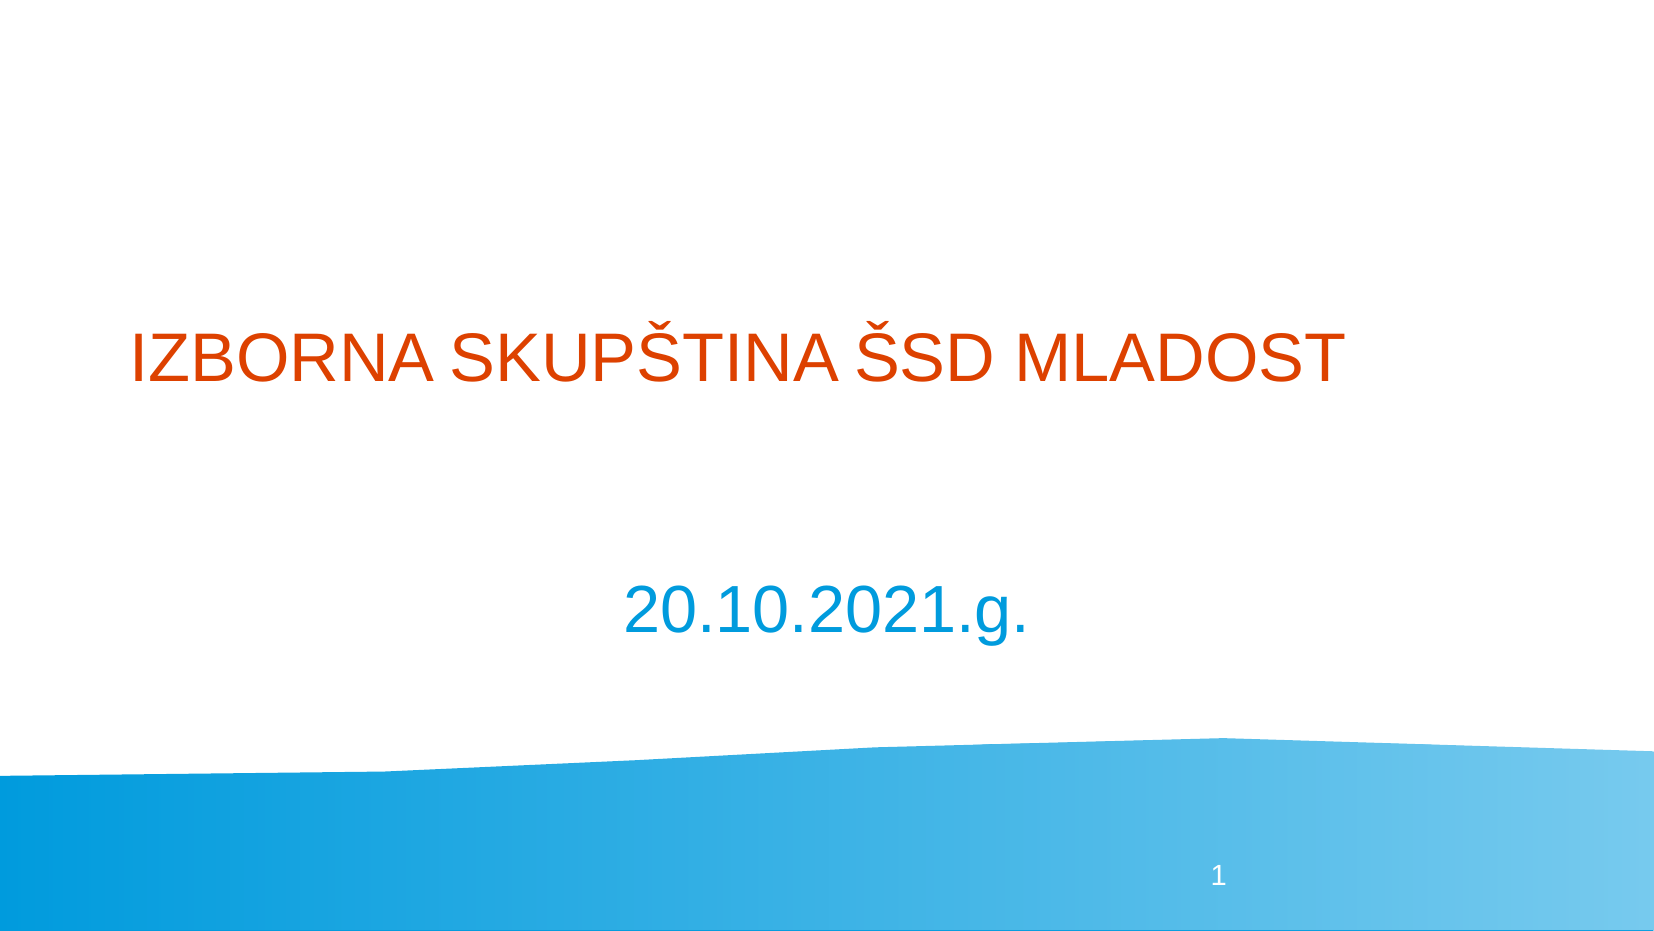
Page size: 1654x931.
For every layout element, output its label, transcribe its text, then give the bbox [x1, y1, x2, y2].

title IZBORNA SKUPŠTINA ŠSD MLADOST [0, 265, 1477, 443]
subtitle 20.10.2021.g. [59, 472, 1595, 739]
